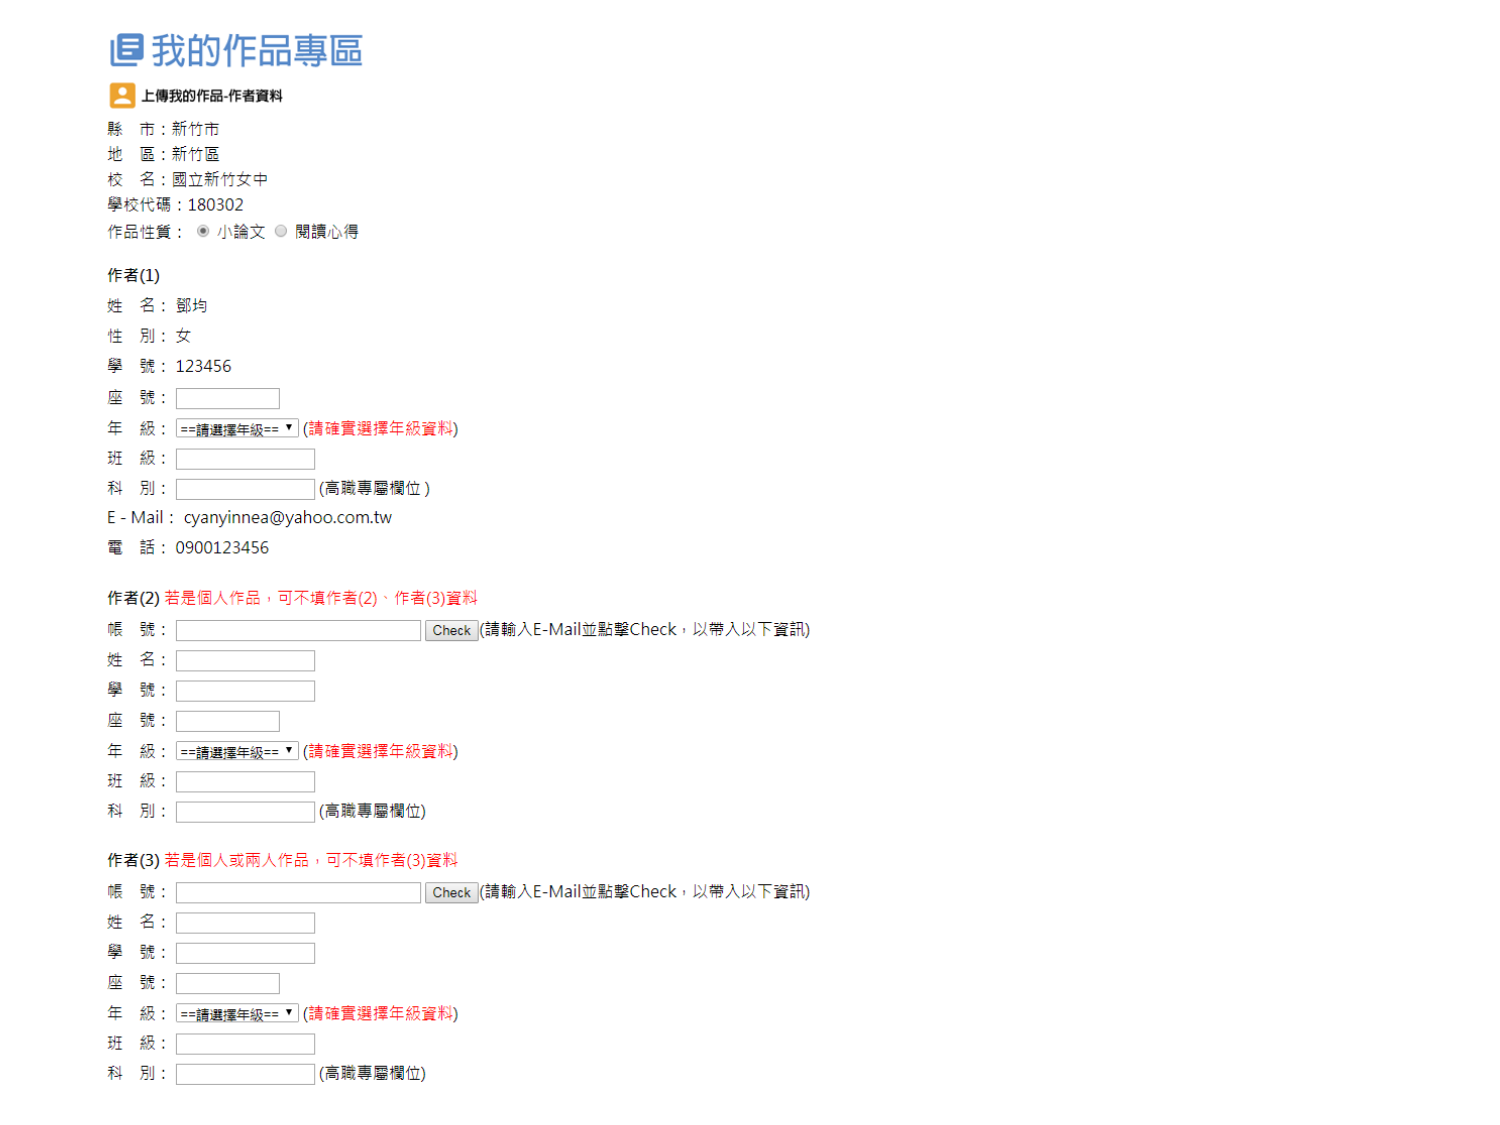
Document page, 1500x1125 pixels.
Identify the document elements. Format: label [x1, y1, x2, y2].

picture [76, 30, 841, 1094]
